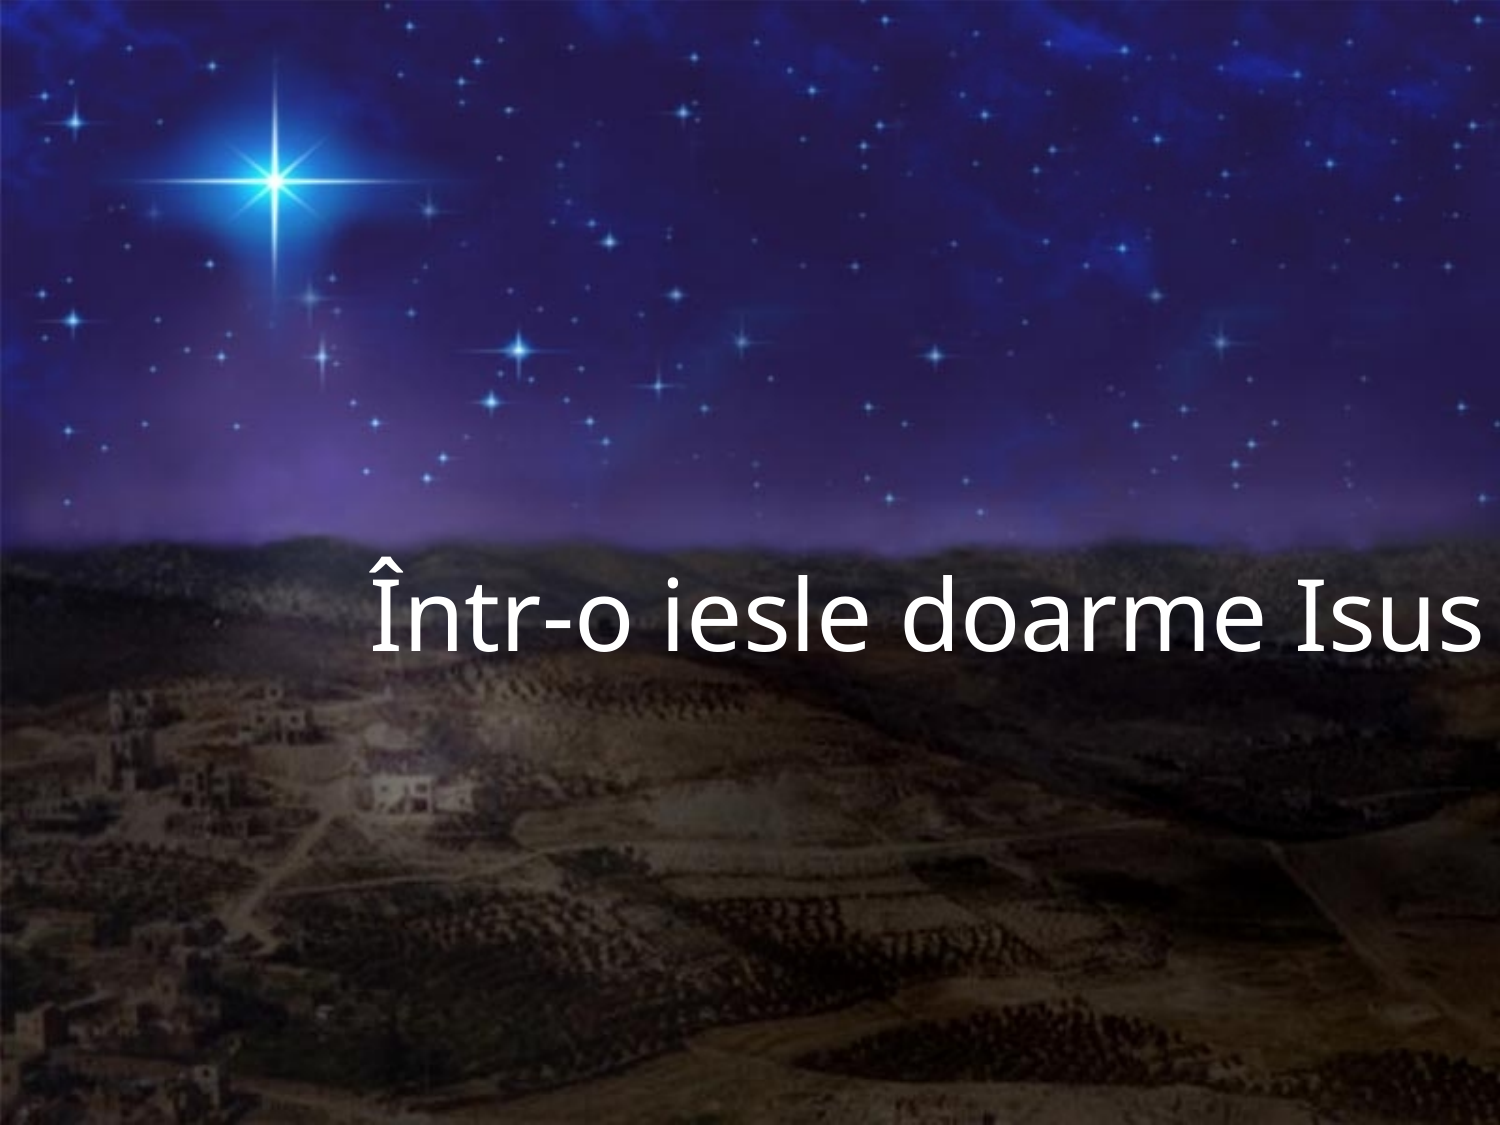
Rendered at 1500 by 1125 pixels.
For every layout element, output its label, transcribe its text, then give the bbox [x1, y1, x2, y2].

picture [0, 0, 1500, 1125]
title Într-o iesle doarme Isus [354, 544, 1500, 680]
